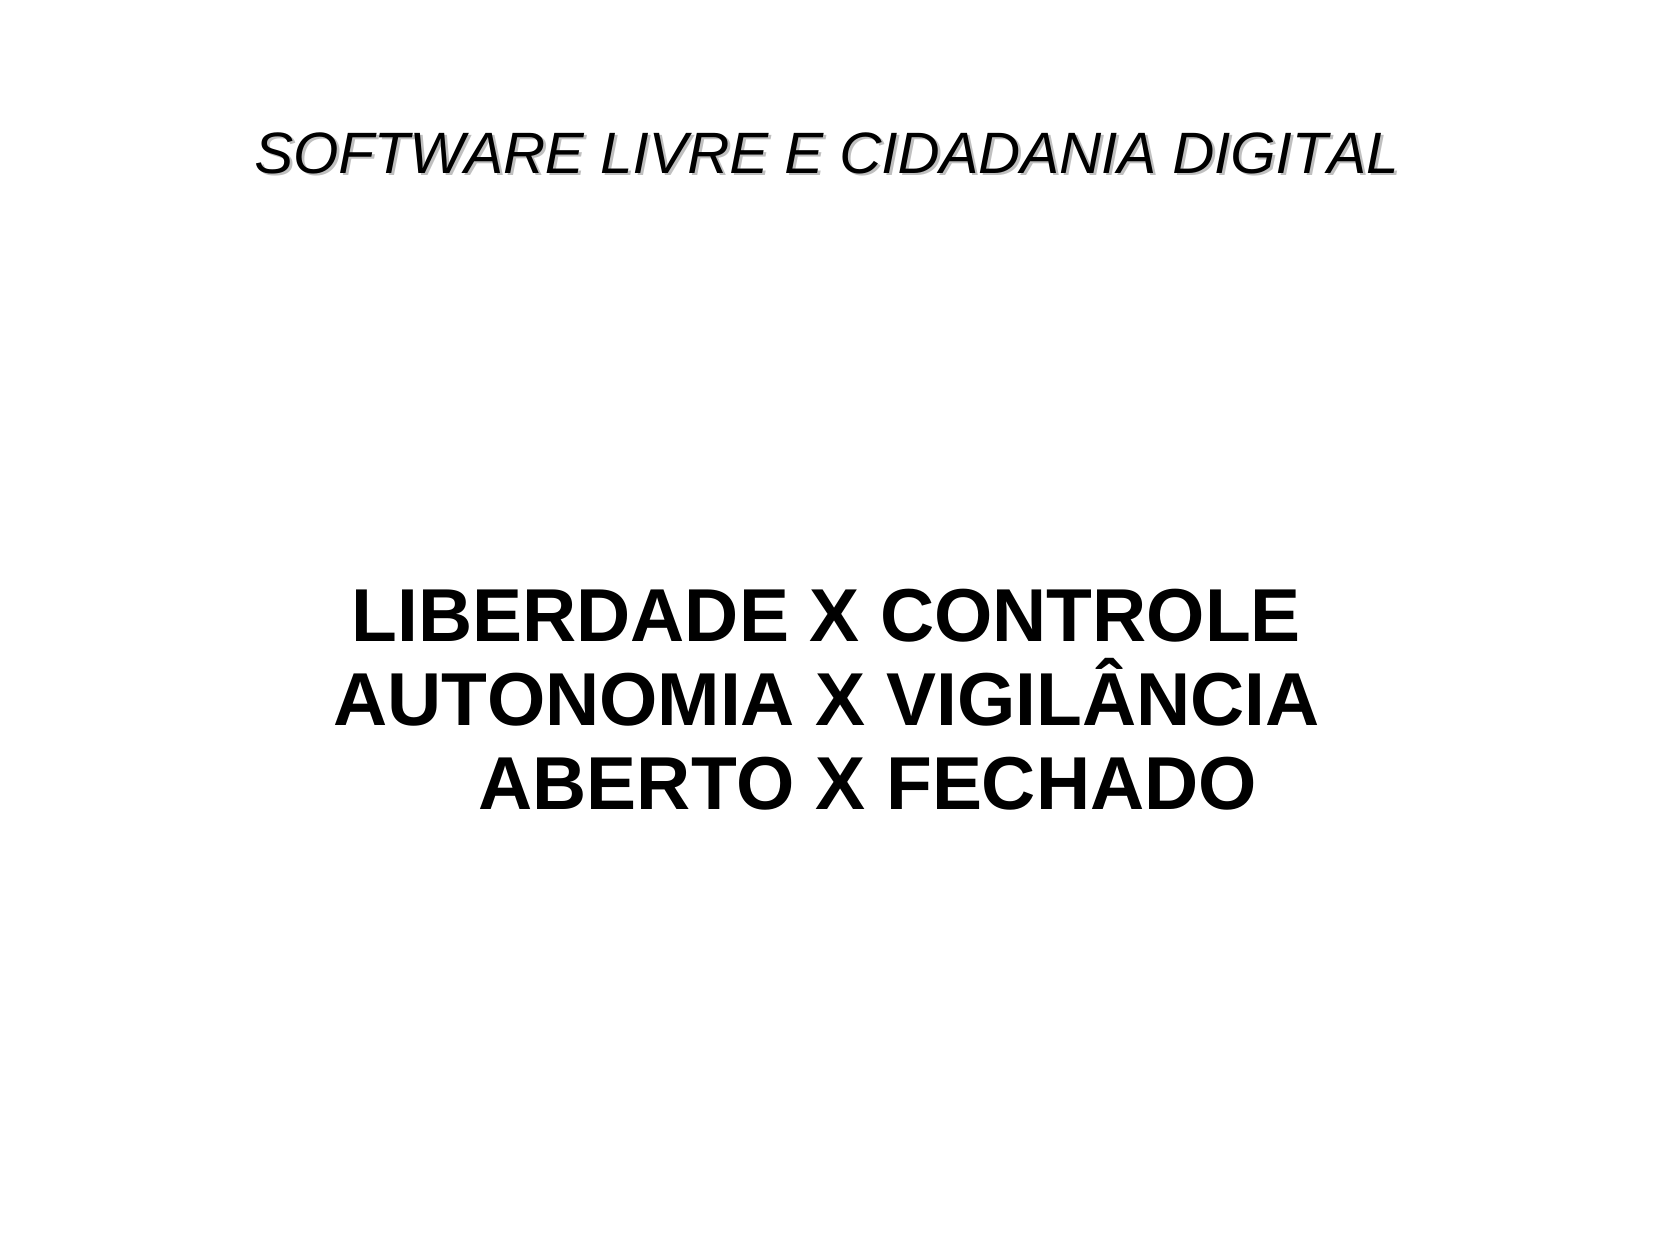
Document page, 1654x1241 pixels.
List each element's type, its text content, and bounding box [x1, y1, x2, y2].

title SOFTWARE LIVRE E CIDADANIA DIGITAL [82, 49, 1571, 257]
subtitle LIBERDADE X CONTROLE AUTONOMIA X VIGILÂNCIA ABERTO X FECHADO [82, 297, 1571, 1102]
